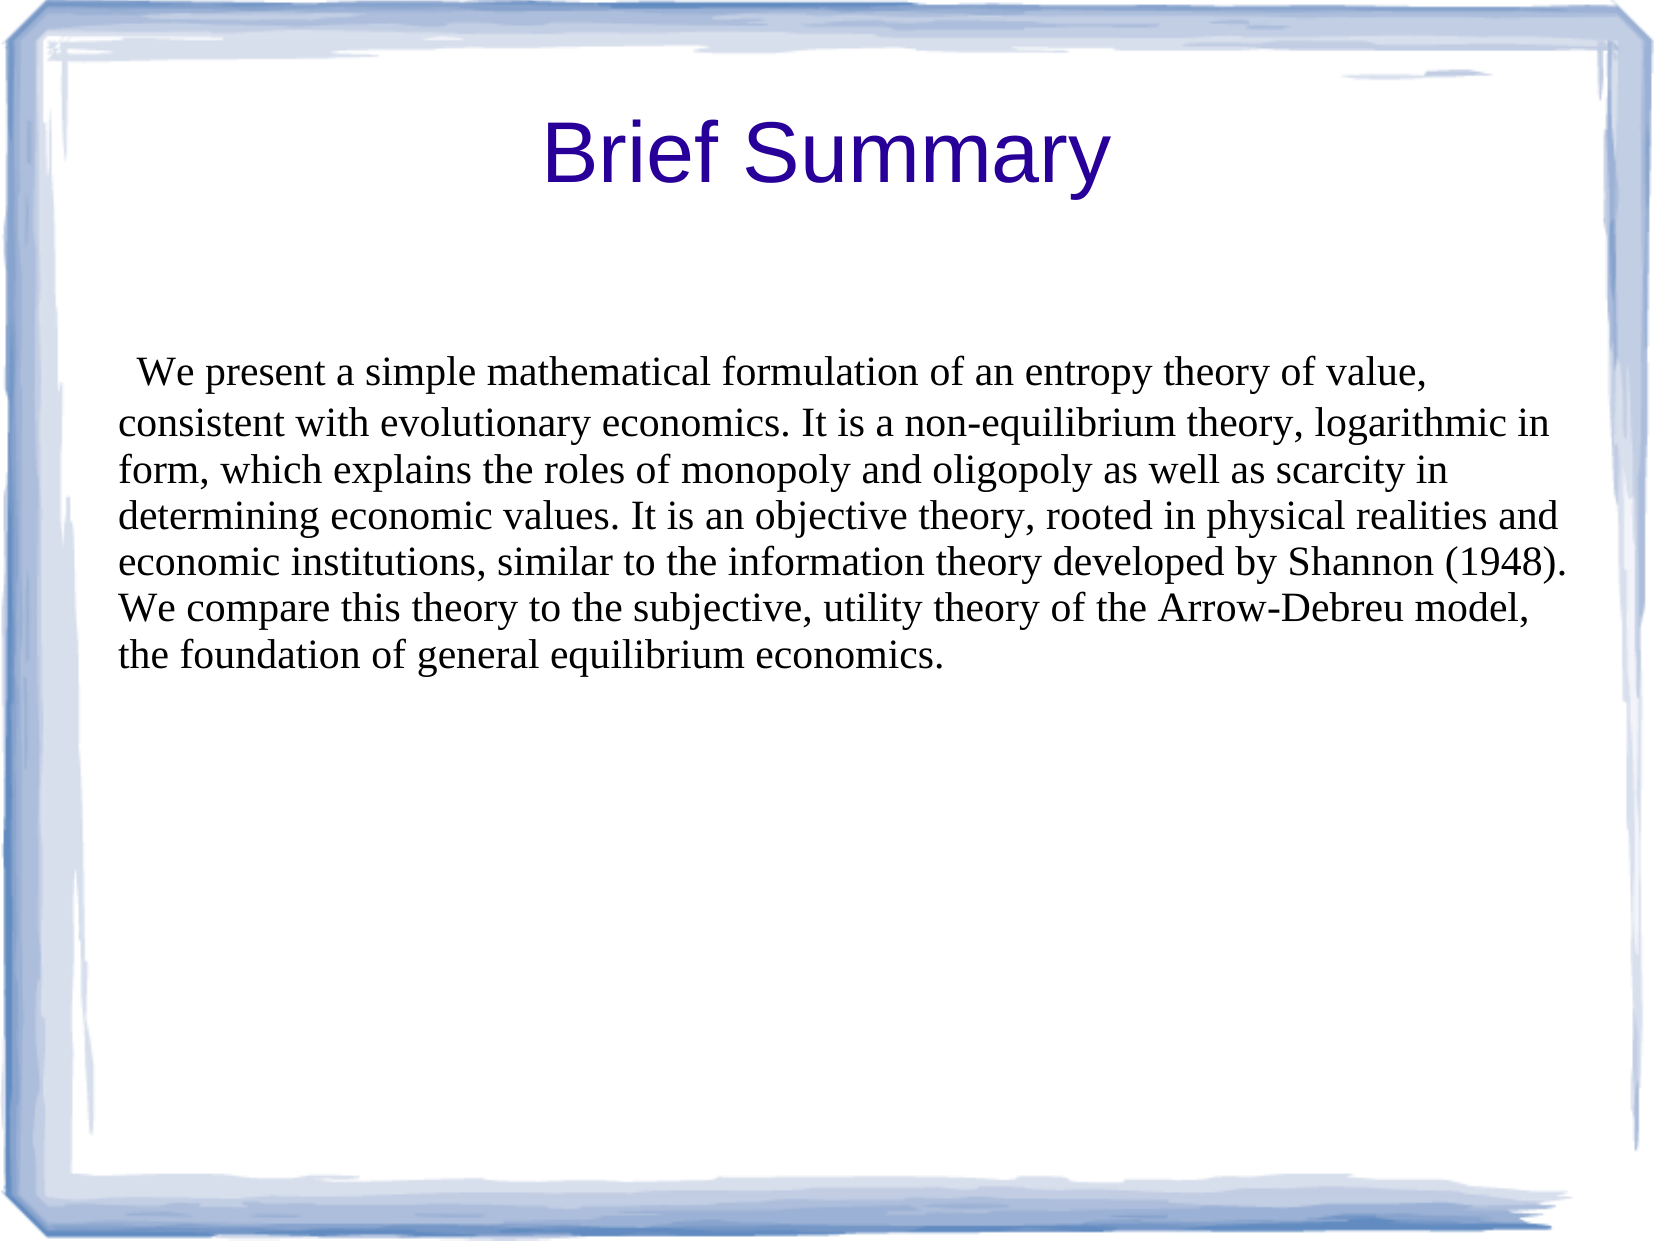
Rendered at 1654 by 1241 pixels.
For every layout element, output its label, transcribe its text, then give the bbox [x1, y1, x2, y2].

list We present a simple mathematical formulation of an entropy theory of value, consistent with evolutionary economics. It is a non-equilibrium theory, logarithmic in form, which explains the roles of monopoly and oligopoly as well as scarcity in determining economic values. It is an objective theory, rooted in physical realities and economic institutions, similar to the information theory developed by Shannon (1948). We compare this theory to the subjective, utility theory of the Arrow-Debreu model, the foundation of general equilibrium economics. [118, 324, 1571, 1004]
picture [0, 0, 1654, 1241]
title Brief Summary [82, 49, 1571, 257]
